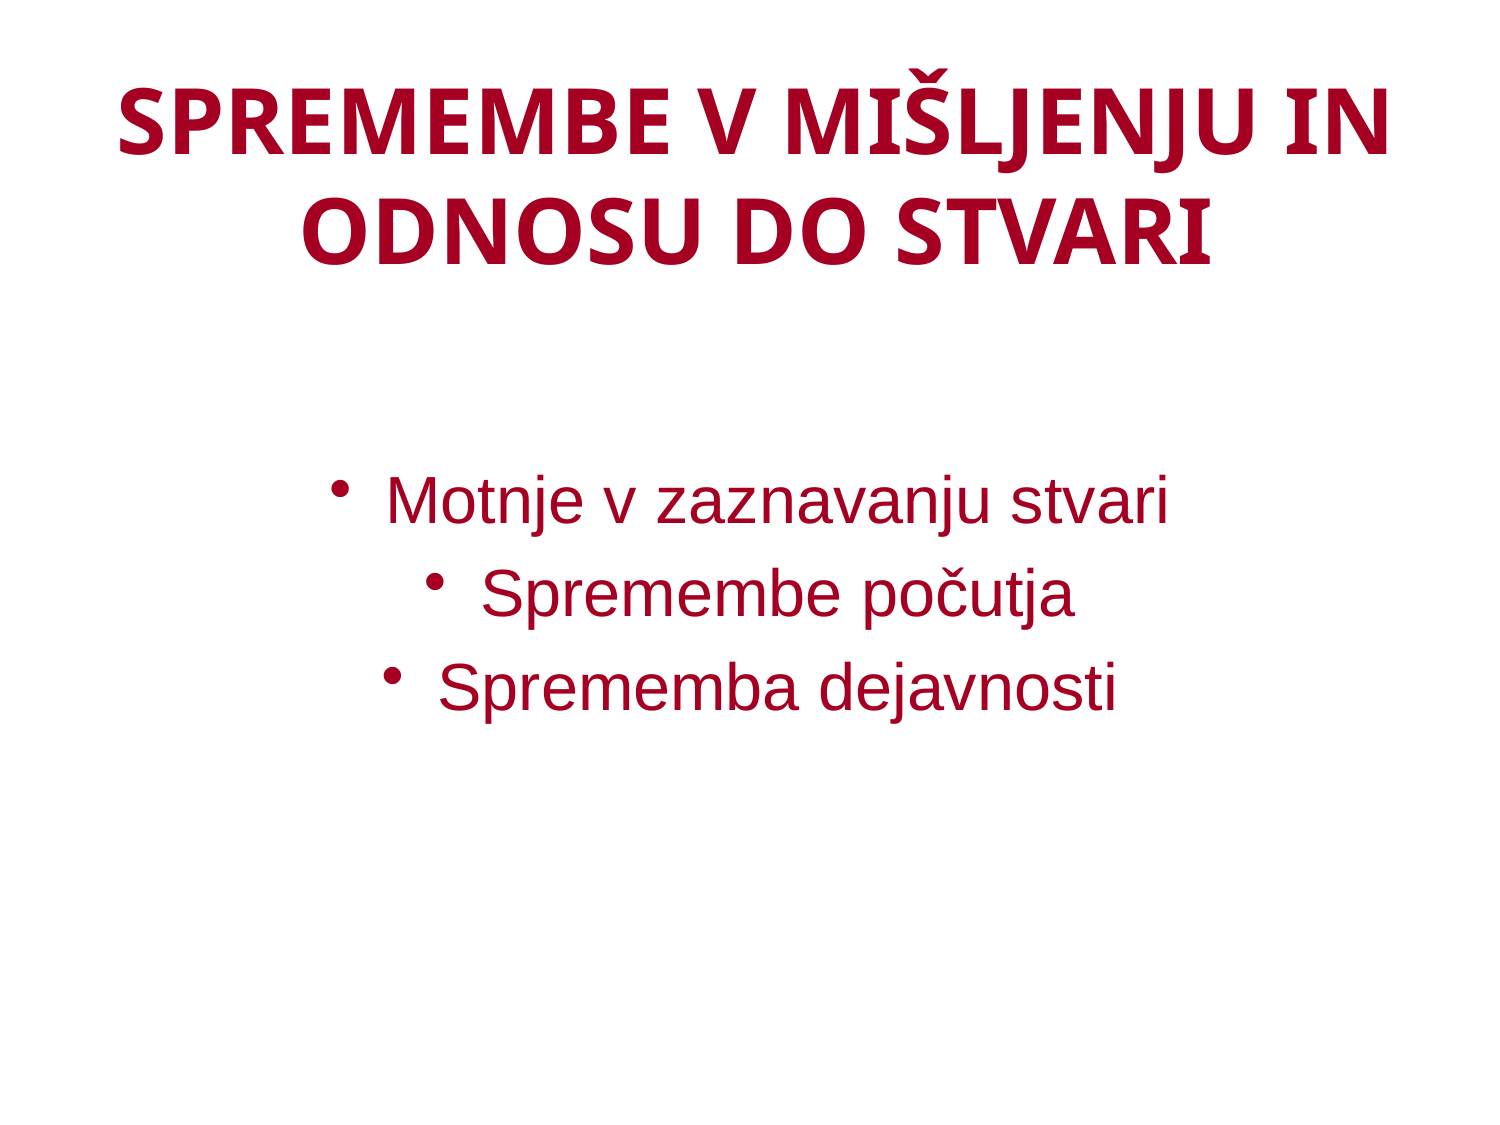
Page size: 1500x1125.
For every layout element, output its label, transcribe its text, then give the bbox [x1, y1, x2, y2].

title SPREMEMBE V MIŠLJENJU IN ODNOSU DO STVARI [75, 45, 1438, 300]
list Motnje v zaznavanju stvari Spremembe počutja Sprememba dejavnosti [75, 262, 1425, 1005]
